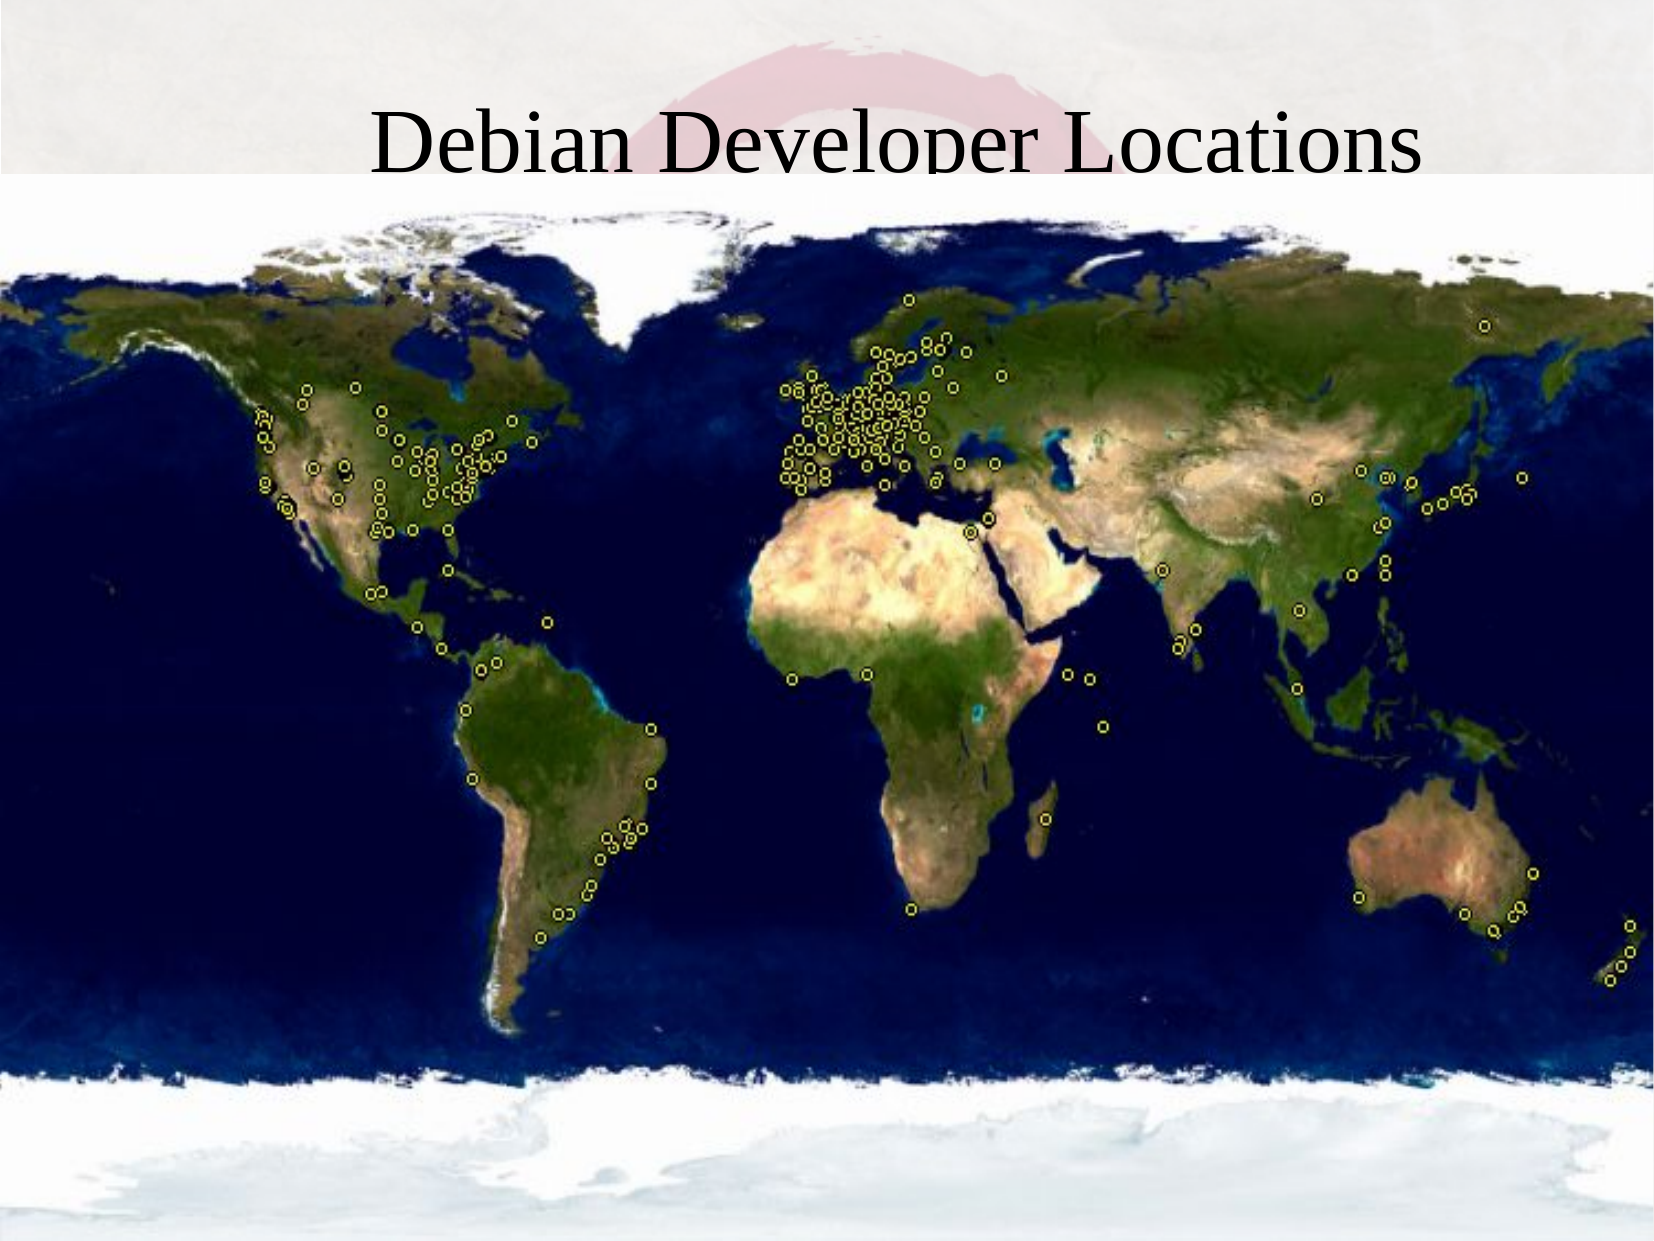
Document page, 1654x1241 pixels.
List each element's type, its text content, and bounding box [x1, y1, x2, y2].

picture [0, 0, 1654, 1241]
title Debian Developer Locations [265, 69, 1531, 174]
